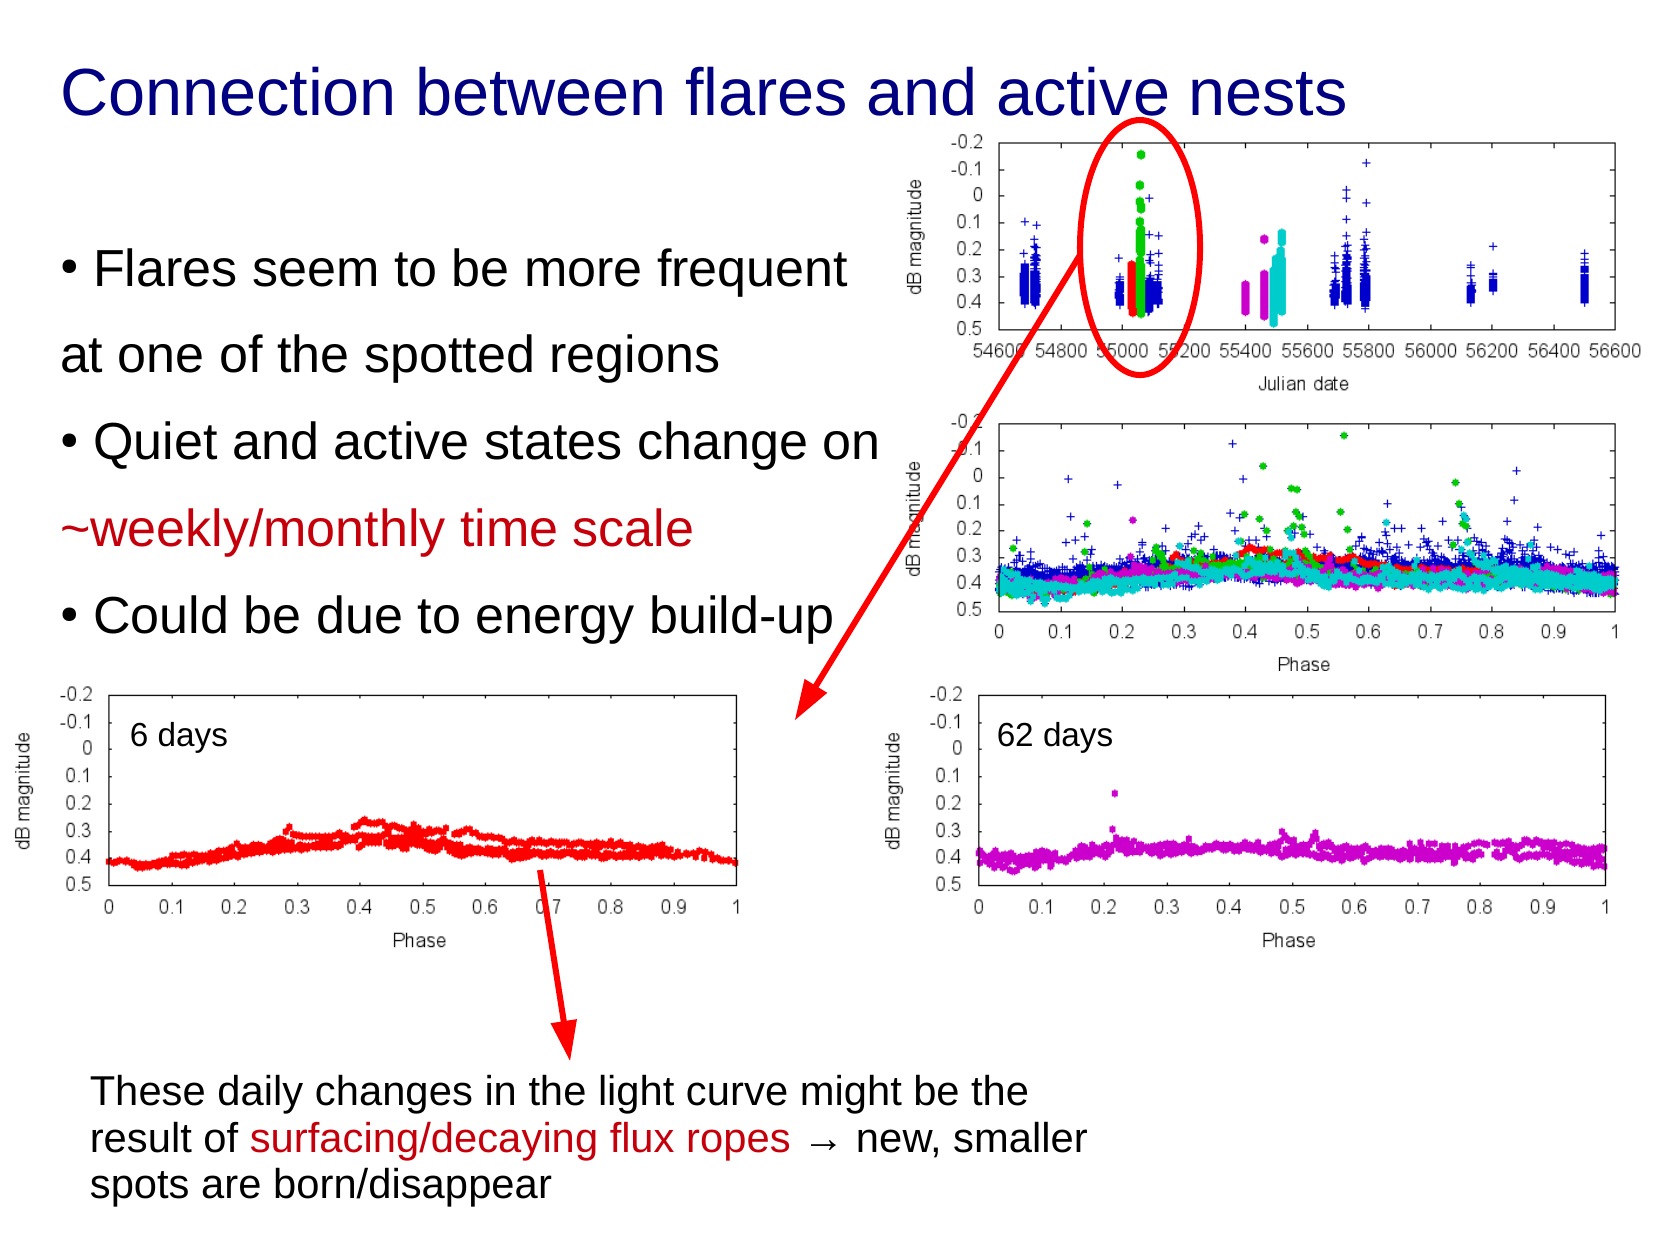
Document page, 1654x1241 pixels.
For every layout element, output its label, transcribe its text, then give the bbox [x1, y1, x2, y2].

picture [1084, 124, 1197, 371]
text_box 62 days [982, 708, 1129, 762]
text_box These daily changes in the light curve might be the result of surfacing/decaying flux ropes → new, smaller spots are born/disappear [75, 1060, 1111, 1216]
text_box Connection between flares and active nests [60, 34, 1516, 150]
picture [878, 119, 1651, 958]
text_box Flares seem to be more frequent at one of the spotted regions Quiet and active states change on ~weekly/monthly time scale Could be due to energy build-up [813, 579, 886, 706]
text_box 6 days [115, 708, 244, 762]
text_box Flares seem to be more frequent at one of the spotted regions Quiet and active states change on ~weekly/monthly time scale Could be due to energy build-up [60, 210, 886, 706]
picture [8, 671, 773, 958]
picture [900, 119, 1126, 541]
